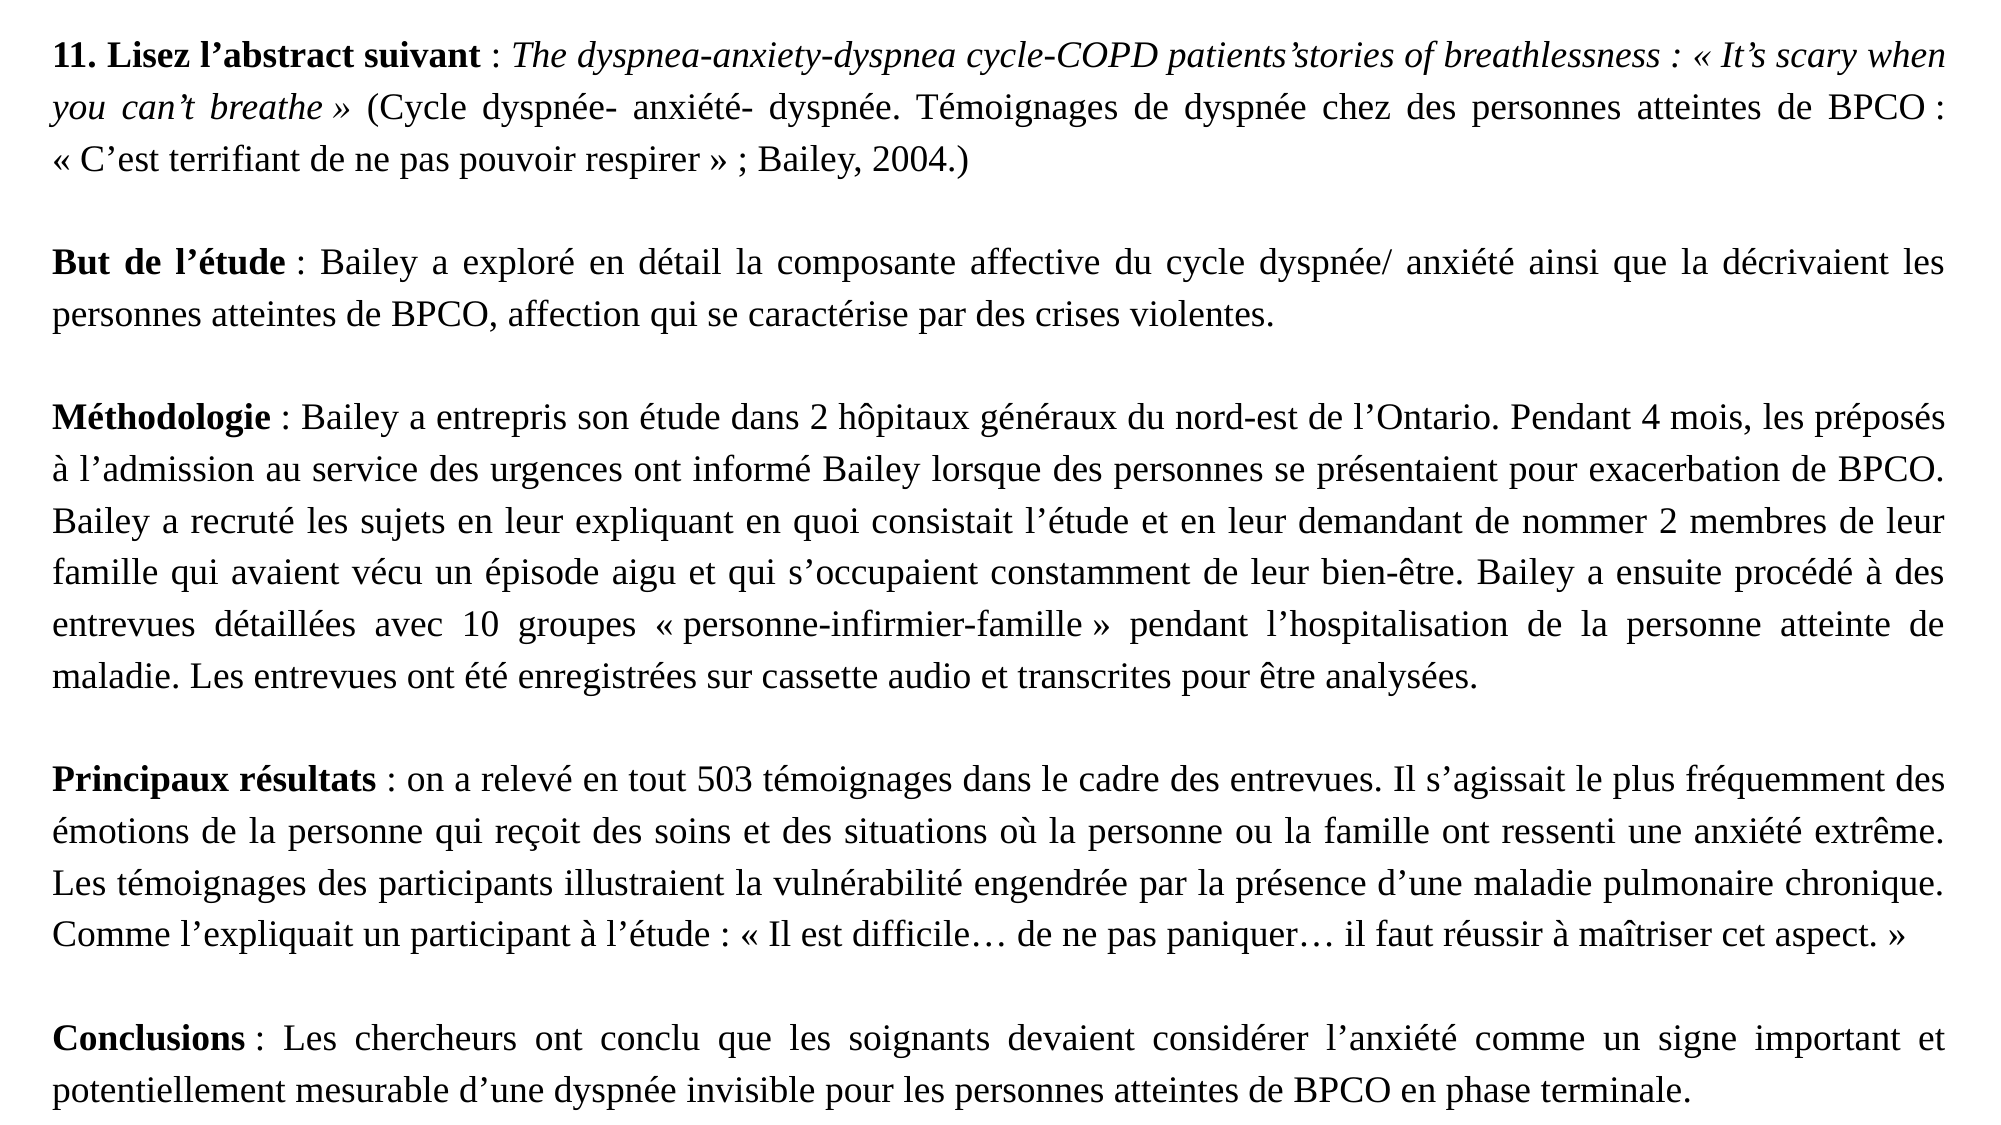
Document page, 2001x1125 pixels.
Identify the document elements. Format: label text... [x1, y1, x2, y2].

text_box 11. Lisez l’abstract suivant : The dyspnea-anxiety-dyspnea cycle-COPD patients’stories of breathlessness : « It’s scary when you can’t breathe » (Cycle dyspnée- anxiété- dyspnée. Témoignages de dyspnée chez des personnes atteintes de BPCO : « C’est terrifiant de ne pas pouvoir respirer » ; Bailey, 2004.) But de l’étude : Bailey a exploré en détail la composante affective du cycle dyspnée/ anxiété ainsi que la décrivaient les personnes atteintes de BPCO, affection qui se caractérise par des crises violentes. Méthodologie : Bailey a entrepris son étude dans 2 hôpitaux généraux du nord-est de l’Ontario. Pendant 4 mois, les préposés à l’admission au service des urgences ont informé Bailey lorsque des personnes se présentaient pour exacerbation de BPCO. Bailey a recruté les sujets en leur expliquant en quoi consistait l’étude et en leur demandant de nommer 2 membres de leur famille qui avaient vécu un épisode aigu et qui s’occupaient constamment de leur bien-être. Bailey a ensuite procédé à des entrevues détaillées avec 10 groupes « personne-infirmier-famille » pendant l’hospitalisation de la personne atteinte de maladie. Les entrevues ont été enregistrées sur cassette audio et transcrites pour être analysées. Principaux résultats : on a relevé en tout 503 témoignages dans le cadre des entrevues. Il s’agissait le plus fréquemment des émotions de la personne qui reçoit des soins et des situations où la personne ou la famille ont ressenti une anxiété extrême. Les témoignages des participants illustraient la vulnérabilité engendrée par la présence d’une maladie pulmonaire chronique. Comme l’expliquait un participant à l’étude : « Il est difficile… de ne pas paniquer… il faut réussir à maîtriser cet aspect. » Conclusions : Les chercheurs ont conclu que les soignants devaient considérer l’anxiété comme un signe important et potentiellement mesurable d’une dyspnée invisible pour les personnes atteintes de BPCO en phase terminale. [37, 16, 1963, 1117]
